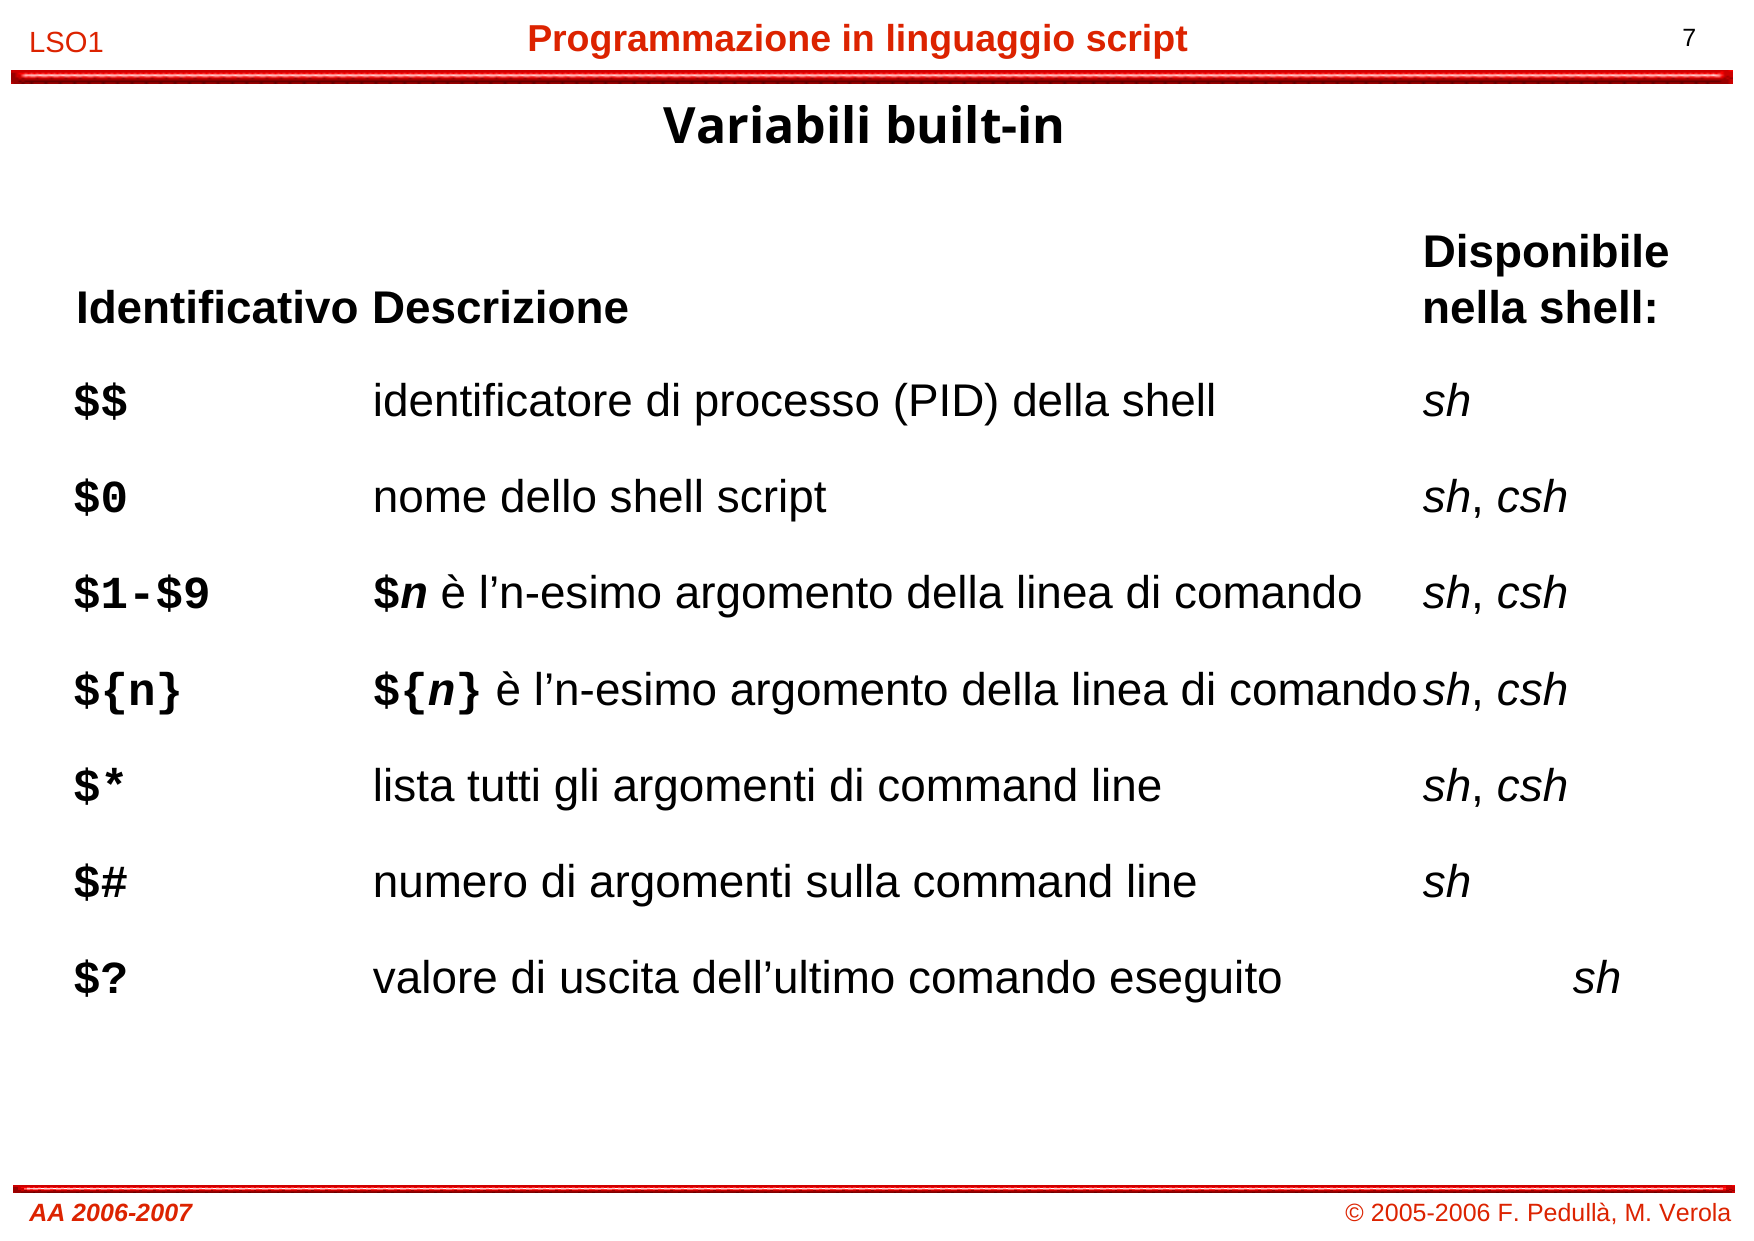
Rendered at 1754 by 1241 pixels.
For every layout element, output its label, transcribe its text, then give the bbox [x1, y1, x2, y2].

list Disponibile Identificativo Descrizione nella shell: $$ identificatore di processo (PID) della shell sh $0 nome dello shell script sh, csh $1-$9 $n è l’n-esimo argomento della linea di comando sh, csh ${n} ${n} è l’n-esimo argomento della linea di comando sh, csh $* lista tutti gli argomenti di command line sh, csh $# numero di argomenti sulla command line sh $? valore di uscita dell’ultimo comando eseguito sh [58, 206, 1696, 1077]
title Variabili built-in [633, 78, 1097, 174]
picture [11, 70, 1733, 84]
picture [13, 1185, 1735, 1193]
